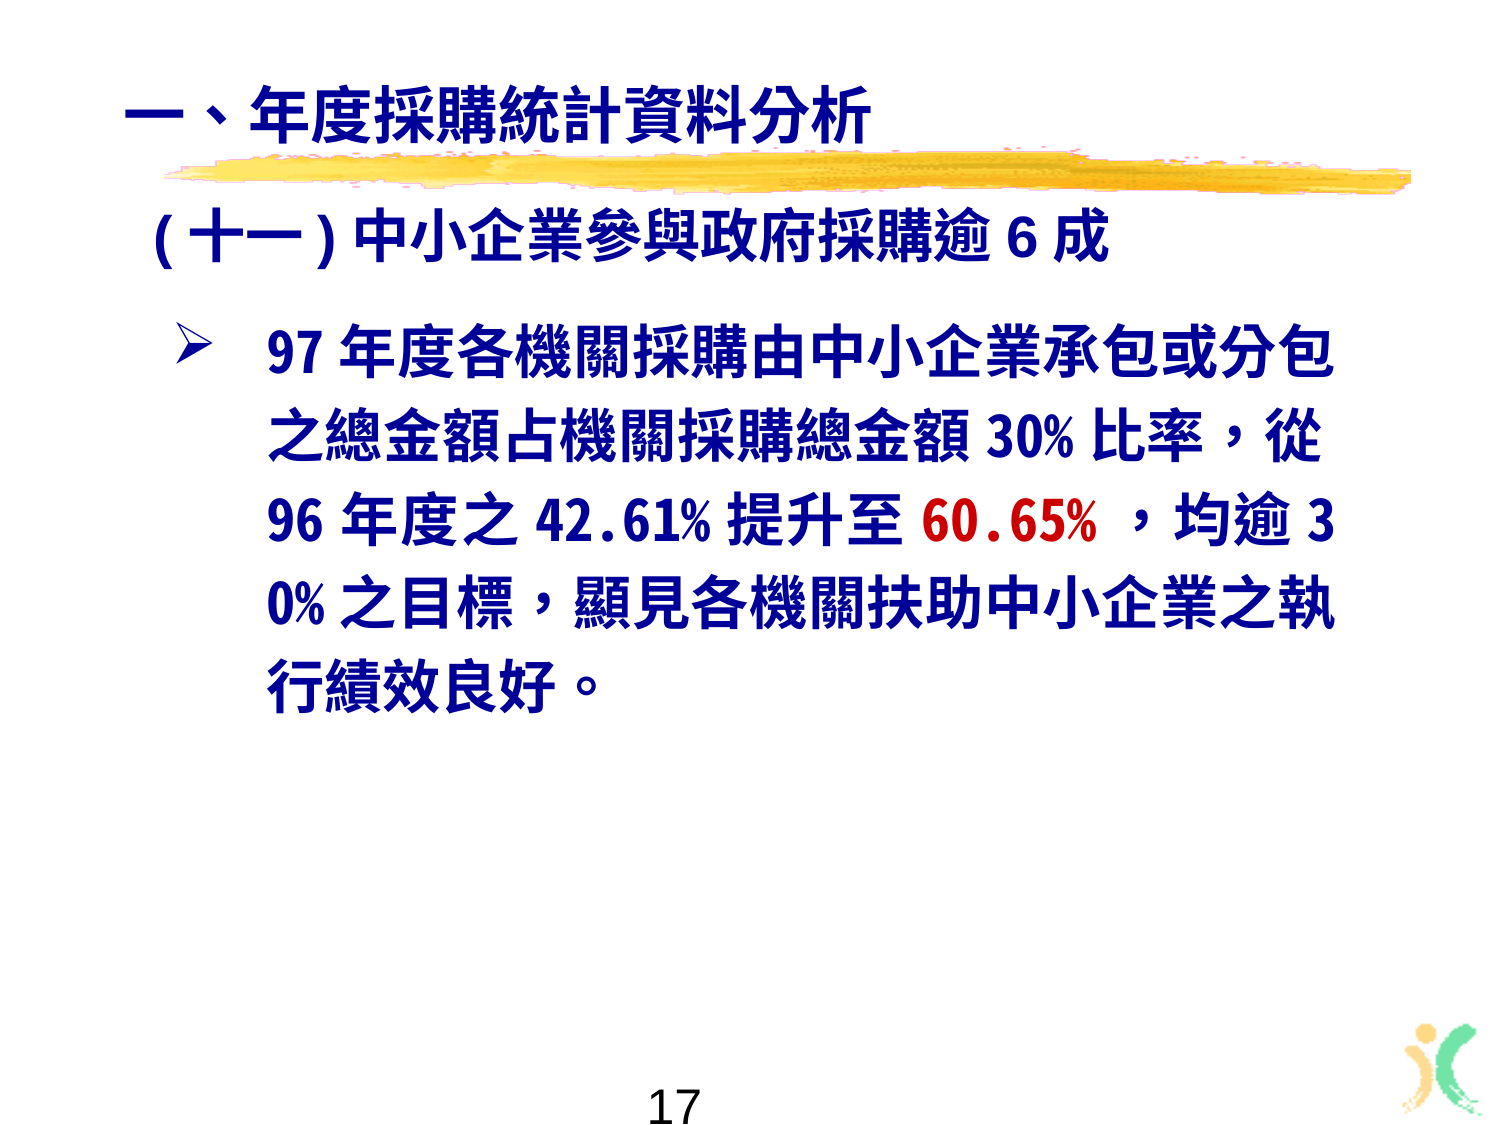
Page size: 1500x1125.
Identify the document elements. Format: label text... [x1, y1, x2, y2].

picture [164, 141, 1411, 205]
text_box (十一)中小企業參與政府採購逾6成 [117, 191, 1147, 278]
list 97年度各機關採購由中小企業承包或分包之總金額占機關採購總金額30%比率，從96年度之42.61%提升至60.65%，均逾30%之目標，顯見各機關扶助中小企業之執行績效良好。 [156, 293, 1352, 967]
text_box 一、年度採購統計資料分析 [41, 68, 956, 159]
